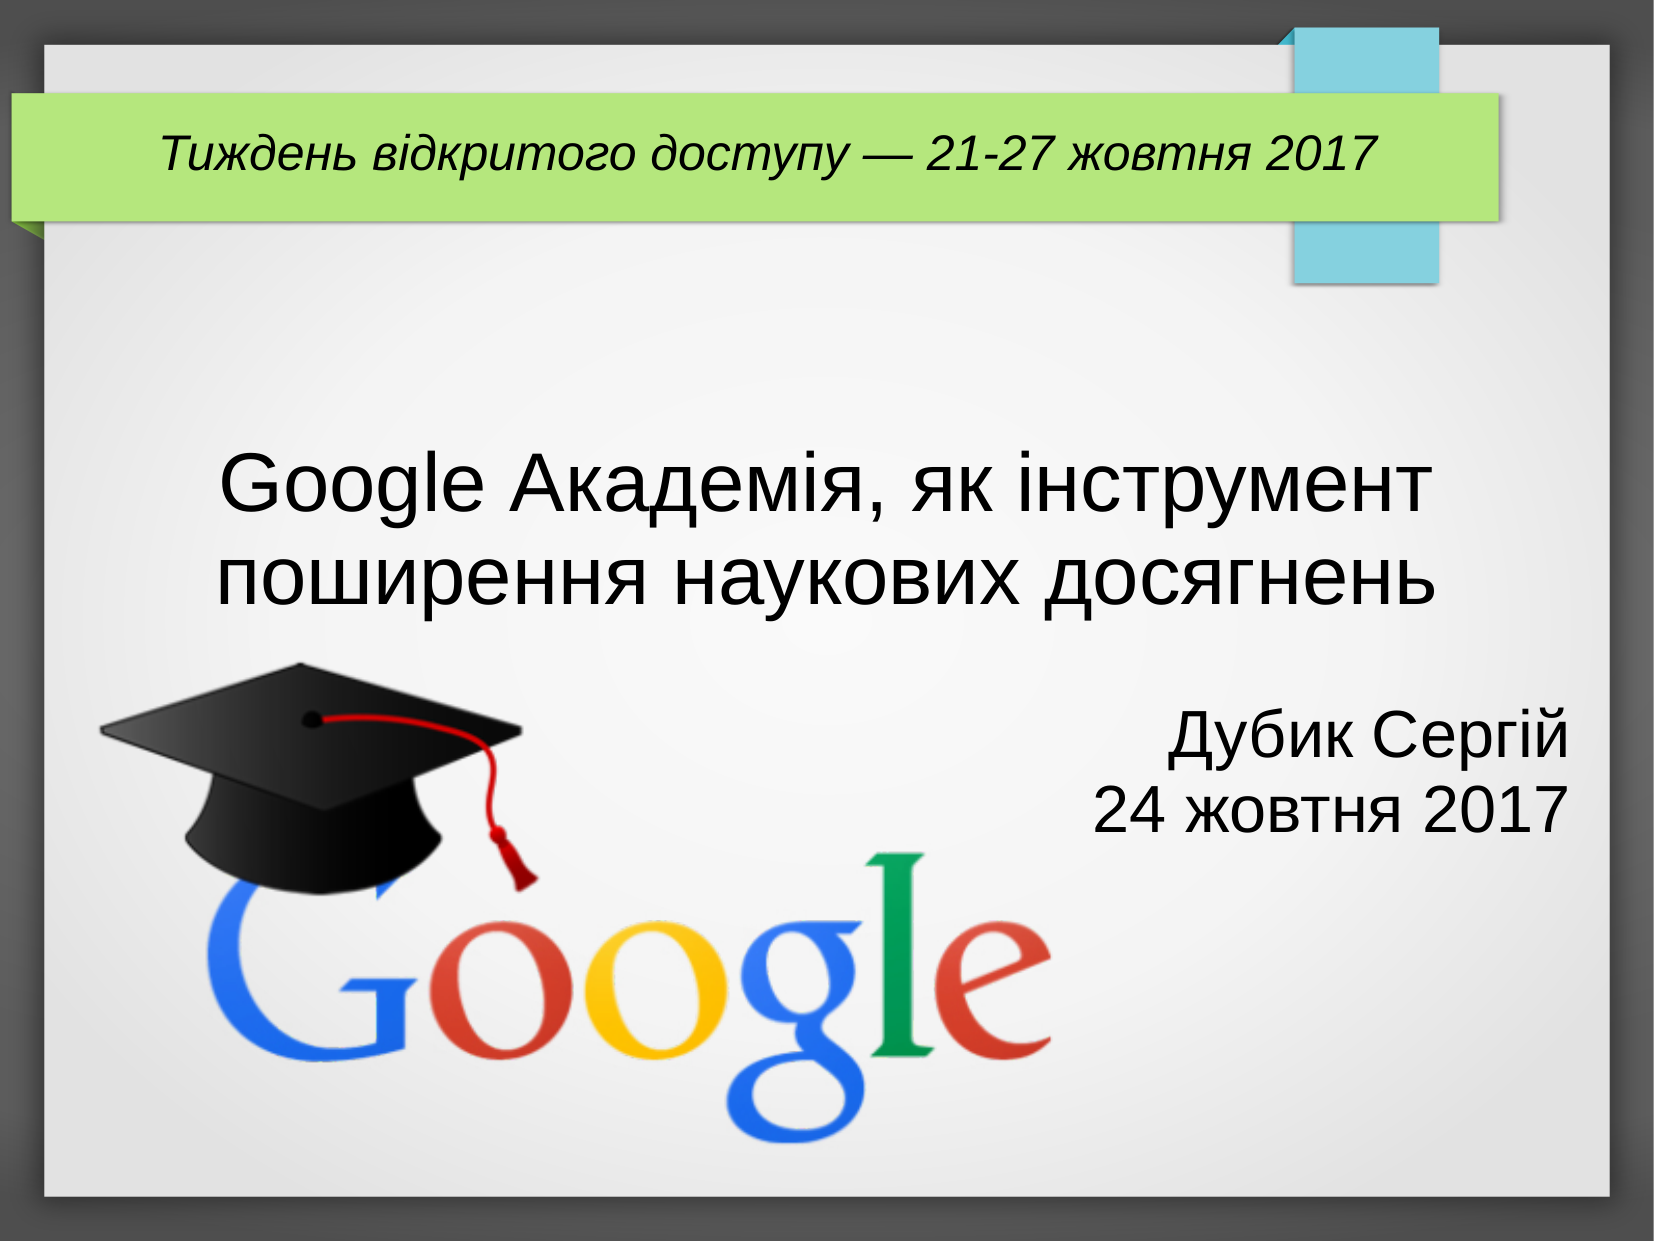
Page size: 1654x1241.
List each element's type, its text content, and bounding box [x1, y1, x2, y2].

picture [0, 0, 1654, 1241]
title Тиждень відкритого доступу — 21-27 жовтня 2017 [82, 94, 1453, 212]
subtitle Google Академія, як інструмент поширення наукових досягнень Дубик Сергій 24 жовтня 2017 [82, 212, 1571, 1015]
